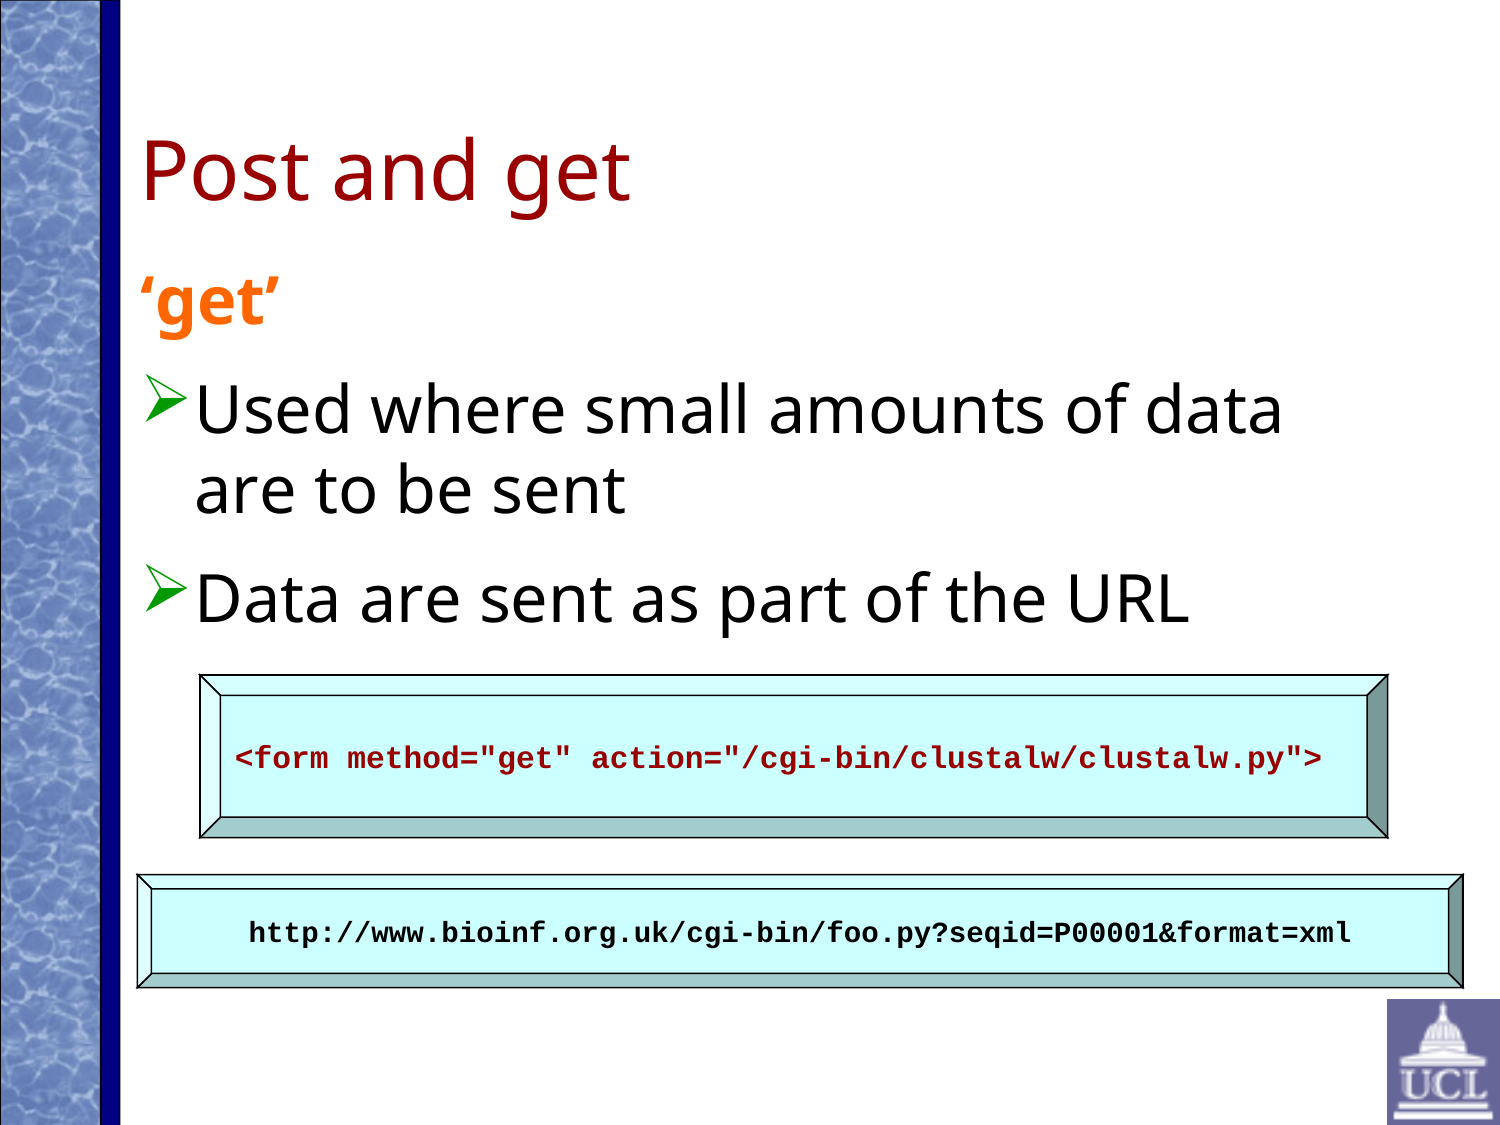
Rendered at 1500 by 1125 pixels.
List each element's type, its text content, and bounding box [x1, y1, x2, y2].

list ‘get’ Used where small amounts of data are to be sent Data are sent as part of the URL [125, 249, 1417, 1088]
title Post and get [124, 37, 1413, 225]
picture [1387, 999, 1500, 1125]
text_box http://www.bioinf.org.uk/cgi-bin/foo.py?seqid=P00001&format=xml [152, 889, 1448, 973]
picture [1, 1, 99, 1125]
text_box <form method="get" action="/cgi-bin/clustalw/clustalw.py"> [221, 696, 1367, 817]
